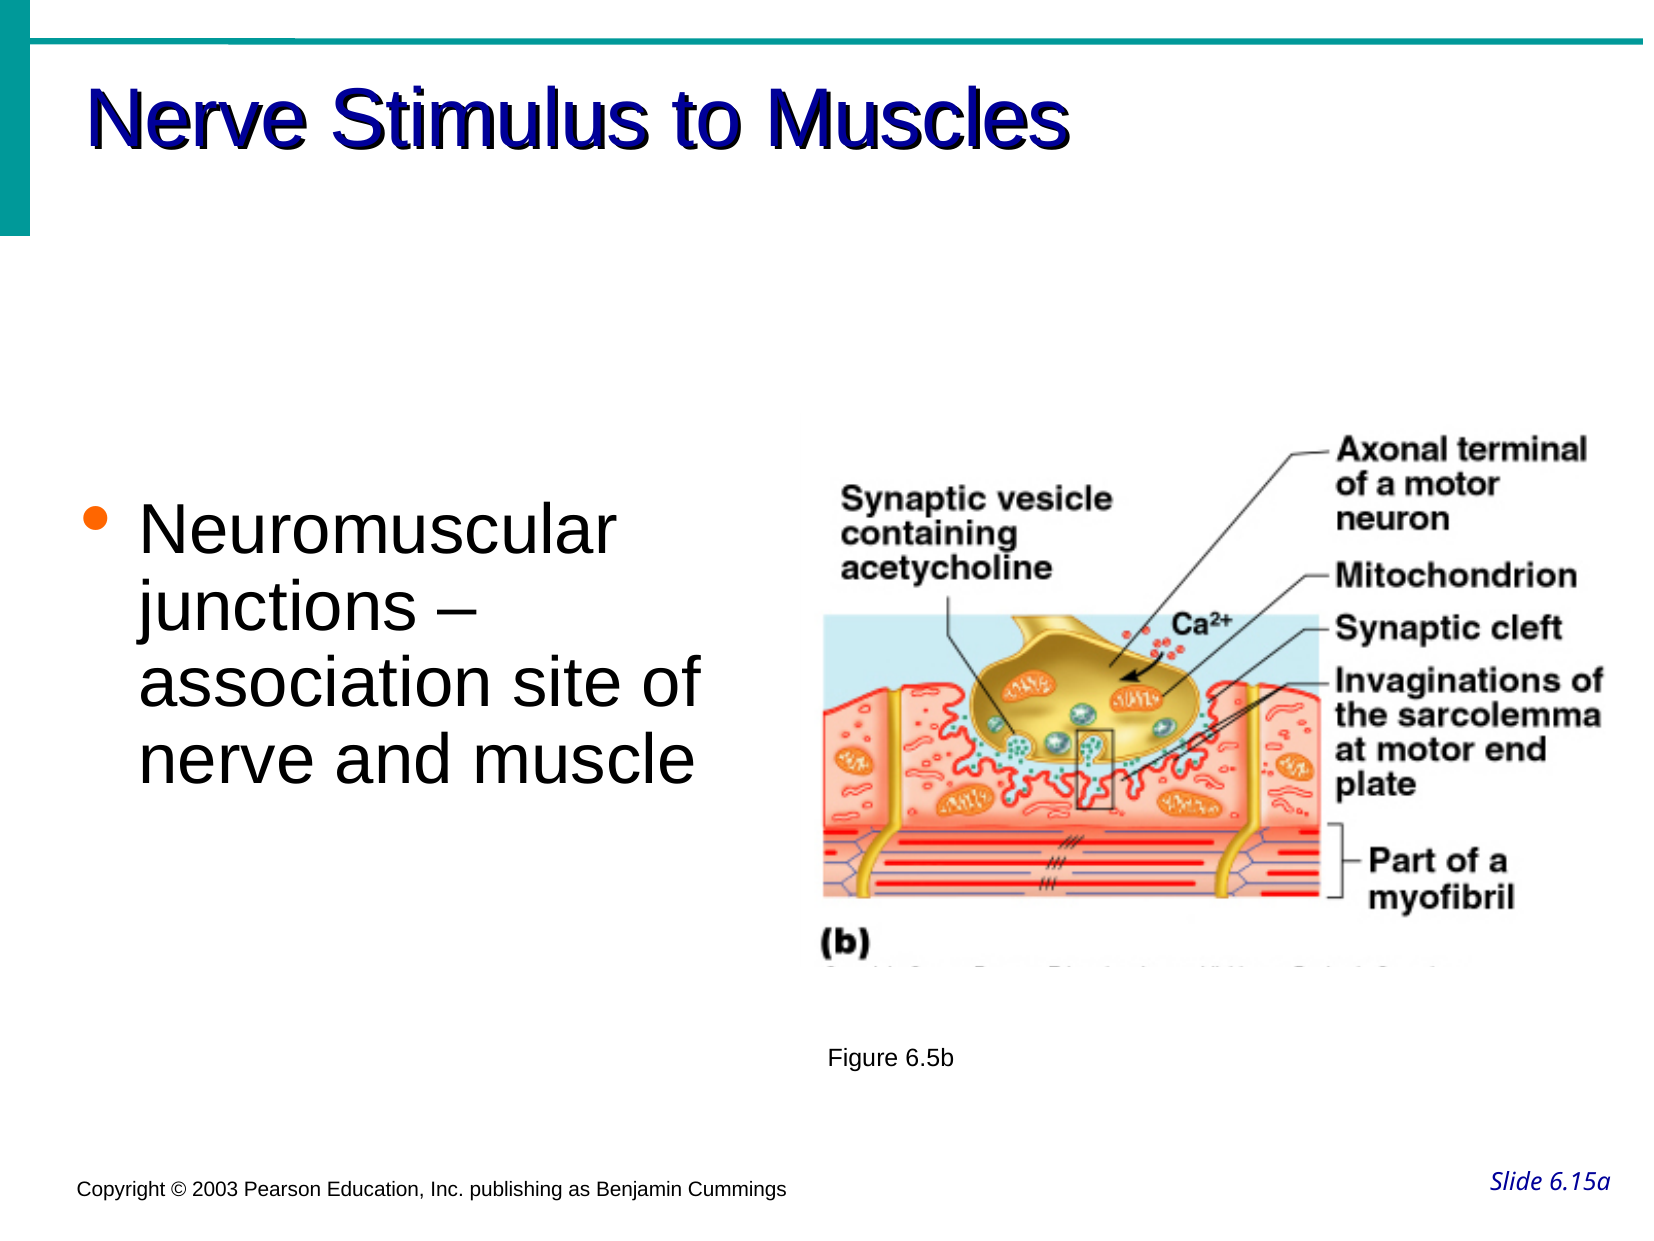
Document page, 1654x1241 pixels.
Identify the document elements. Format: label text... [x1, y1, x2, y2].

text_box [0, 0, 28, 235]
text_box Neuromuscular junctions – association site of nerve and muscle [68, 485, 745, 807]
text_box Figure 6.5b [812, 1033, 1068, 1079]
title Slide 6.15a [1391, 1157, 1626, 1213]
picture [799, 413, 1622, 967]
list Nerve Stimulus to Muscles [68, 55, 1585, 183]
text_box Copyright © 2003 Pearson Education, Inc. publishing as Benjamin Cummings [61, 1168, 802, 1209]
